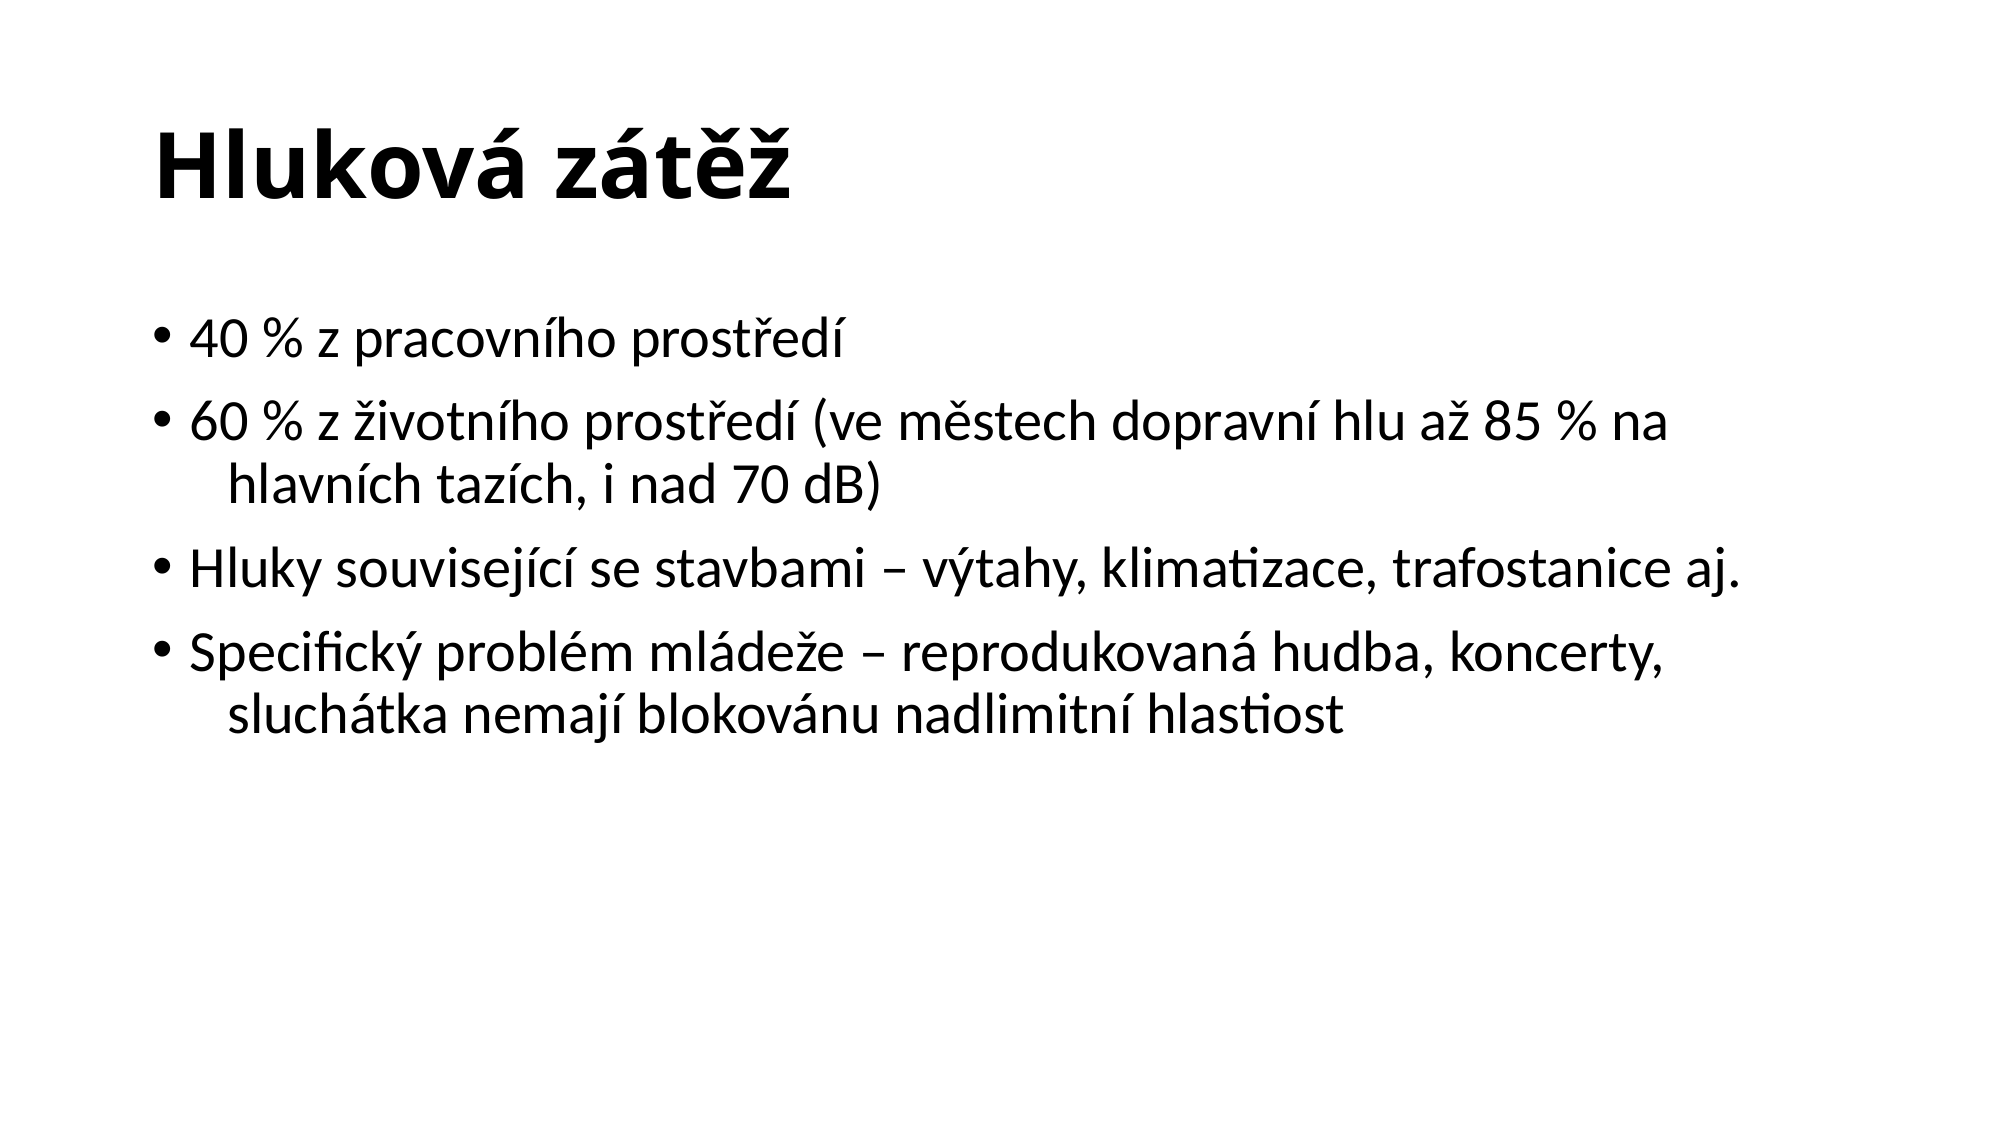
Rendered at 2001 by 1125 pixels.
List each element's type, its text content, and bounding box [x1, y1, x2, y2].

list 40 % z pracovního prostředí 60 % z životního prostředí (ve městech dopravní hlu až 85 % na hlavních tazích, i nad 70 dB) Hluky související se stavbami – výtahy, klimatizace, trafostanice aj. Specifický problém mládeže – reprodukovaná hudba, koncerty, sluchátka nemají blokovánu nadlimitní hlastiost [137, 299, 1863, 1014]
title Hluková zátěž [137, 59, 1863, 278]
